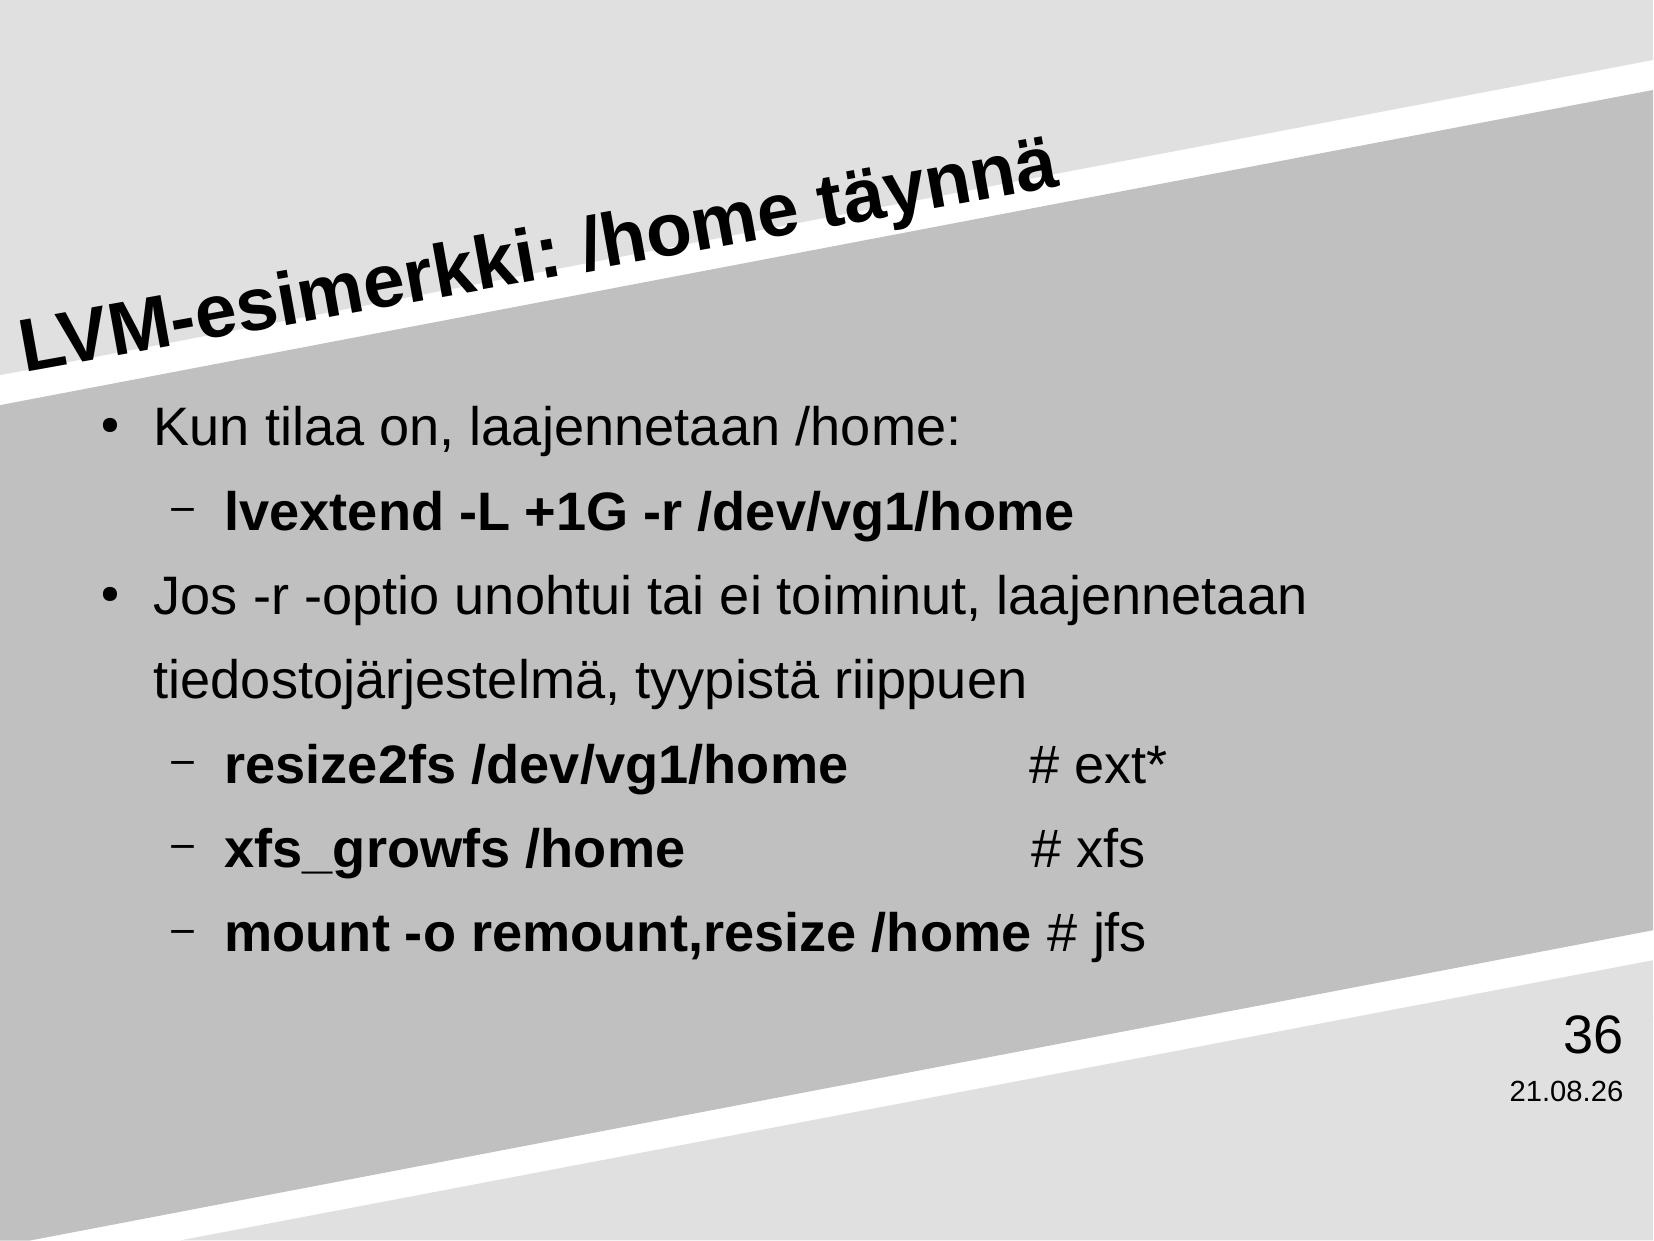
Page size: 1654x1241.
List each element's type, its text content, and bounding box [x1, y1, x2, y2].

list Kun tilaa on, laajennetaan /home: lvextend -L +1G -r /dev/vg1/home Jos -r -optio unohtui tai ei toiminut, laajennetaan tiedostojärjestelmä, tyypistä riippuen resize2fs /dev/vg1/home # ext* xfs_growfs /home # xfs mount -o remount,resize /home # jfs [82, 396, 1538, 1117]
title LVM-esimerkki: /home täynnä [0, 0, 1522, 455]
